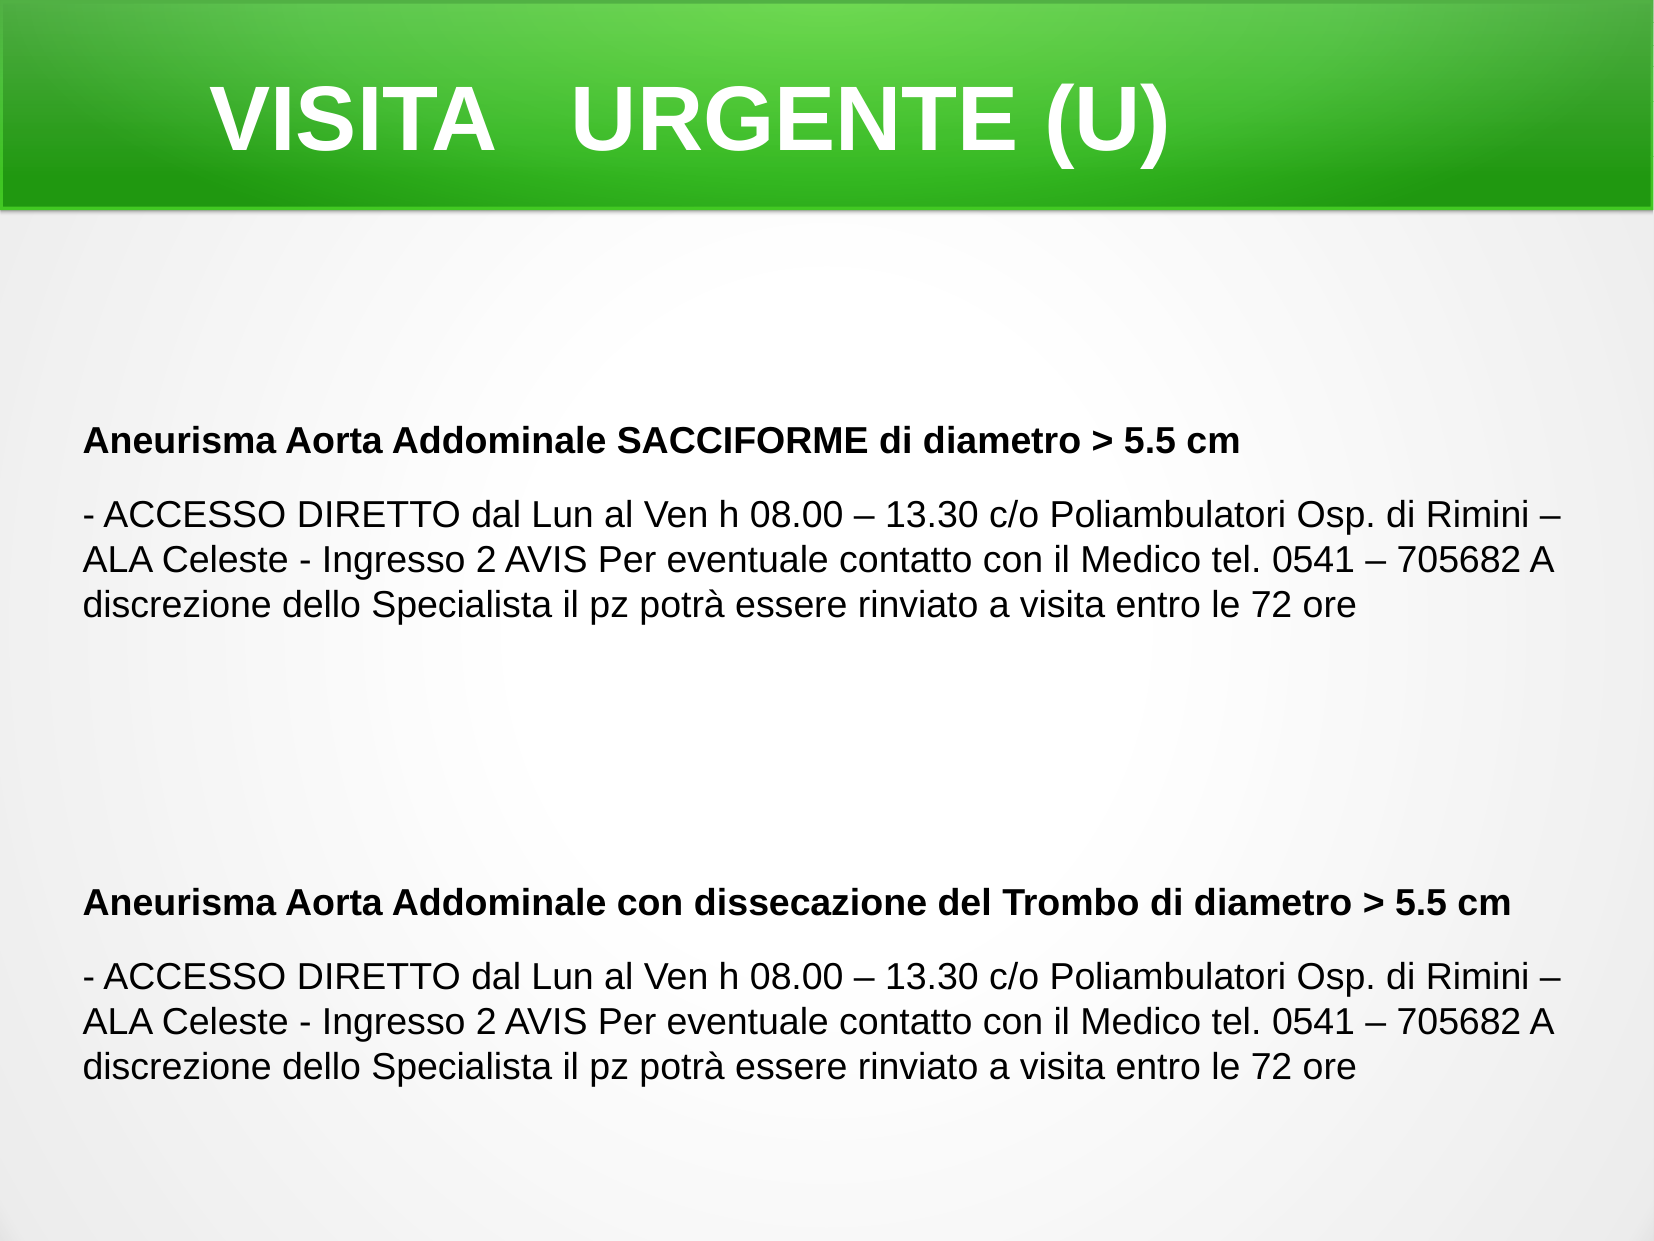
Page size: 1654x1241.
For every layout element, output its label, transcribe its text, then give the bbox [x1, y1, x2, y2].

list Aneurisma Aorta Addominale SACCIFORME di diametro > 5.5 cm - ACCESSO DIRETTO dal Lun al Ven h 08.00 – 13.30 c/o Poliambulatori Osp. di Rimini – ALA Celeste - Ingresso 2 AVIS Per eventuale contatto con il Medico tel. 0541 – 705682 A discrezione dello Specialista il pz potrà essere rinviato a visita entro le 72 ore Aneurisma Aorta Addominale con dissecazione del Trombo di diametro > 5.5 cm - ACCESSO DIRETTO dal Lun al Ven h 08.00 – 13.30 c/o Poliambulatori Osp. di Rimini – ALA Celeste - Ingresso 2 AVIS Per eventuale contatto con il Medico tel. 0541 – 705682 A discrezione dello Specialista il pz potrà essere rinviato a visita entro le 72 ore [82, 277, 1571, 1178]
title VISITA URGENTE (U) [82, 49, 1300, 178]
